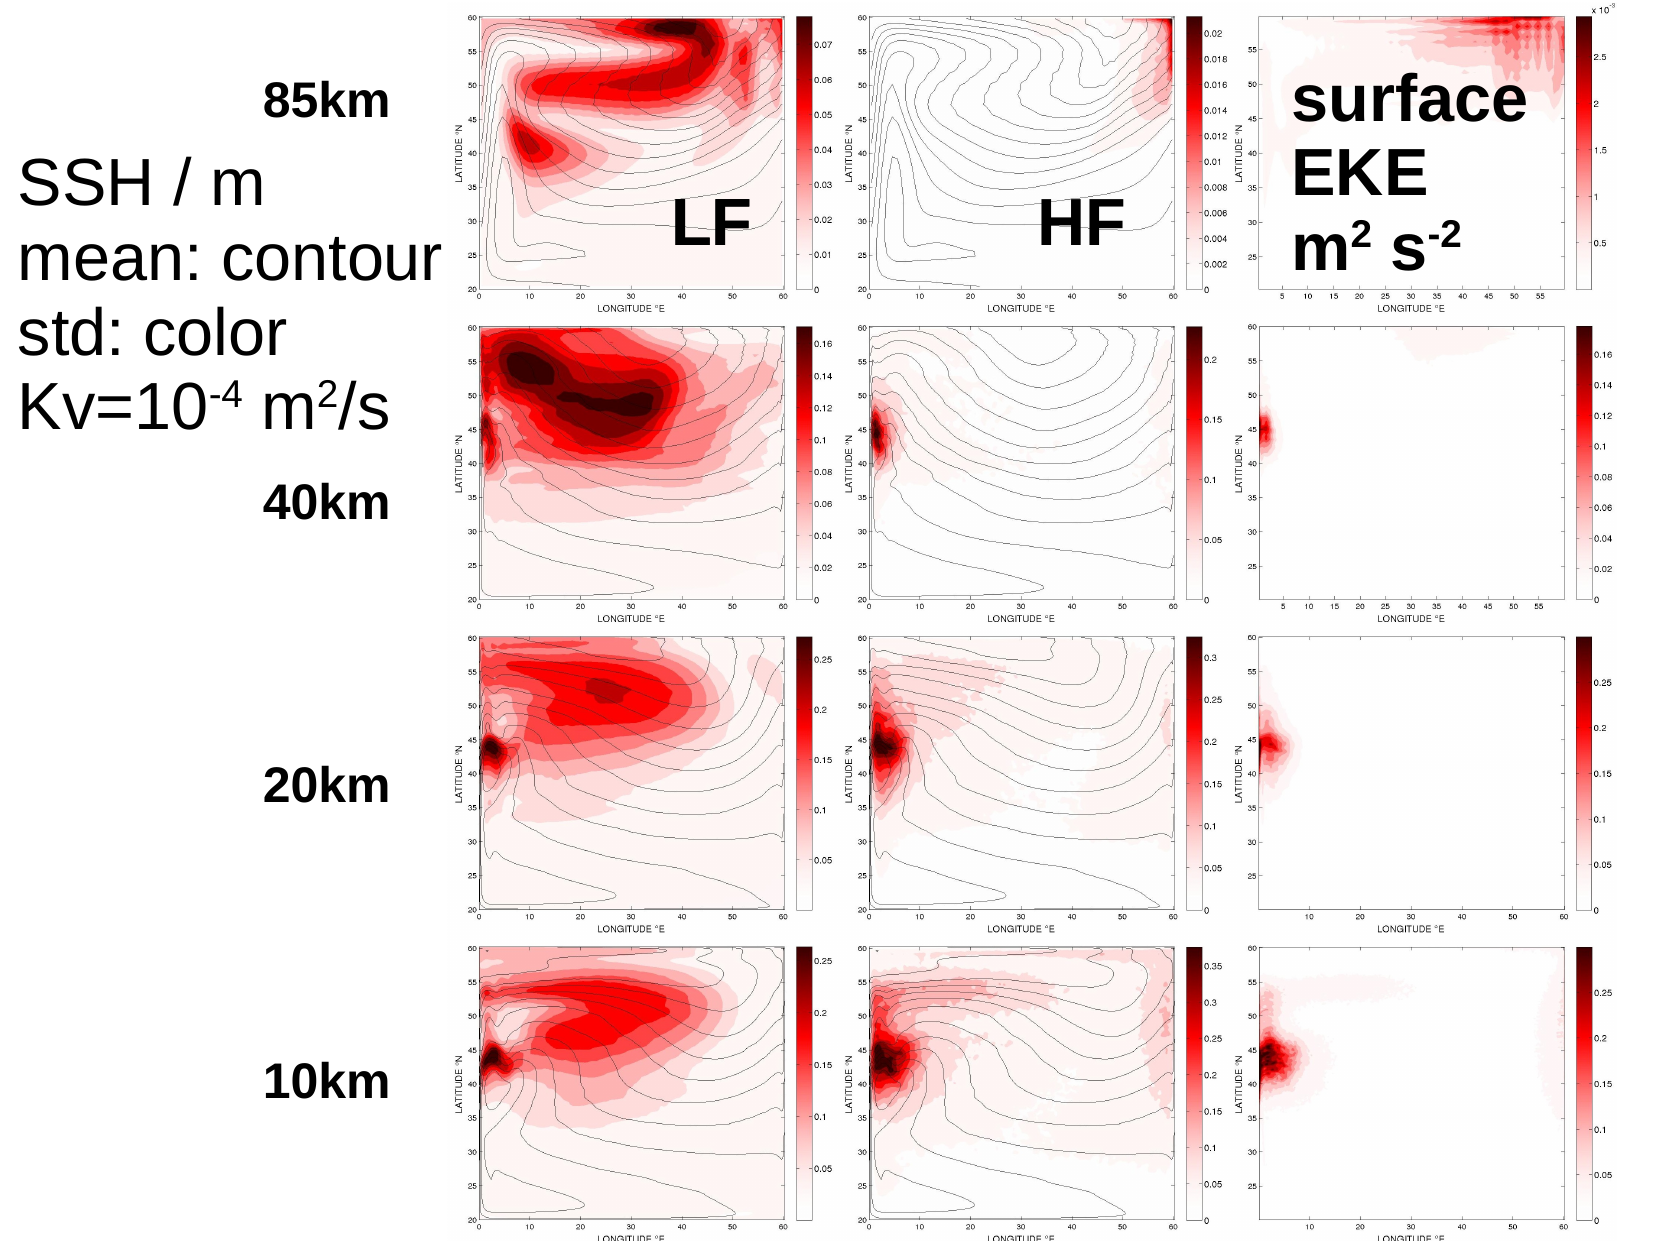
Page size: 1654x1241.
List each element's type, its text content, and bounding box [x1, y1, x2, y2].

text_box 20km [248, 750, 406, 821]
text_box LF [656, 177, 768, 267]
text_box 10km [248, 1045, 406, 1117]
title SSH / m mean: contour std: color Kv=10-4 m2/s [17, 144, 447, 446]
text_box HF [1022, 177, 1142, 267]
text_box 40km [248, 466, 406, 538]
text_box 85km [248, 65, 406, 136]
text_box surface EKE m2 s-2 [1276, 53, 1544, 295]
picture [447, 2, 1617, 1241]
